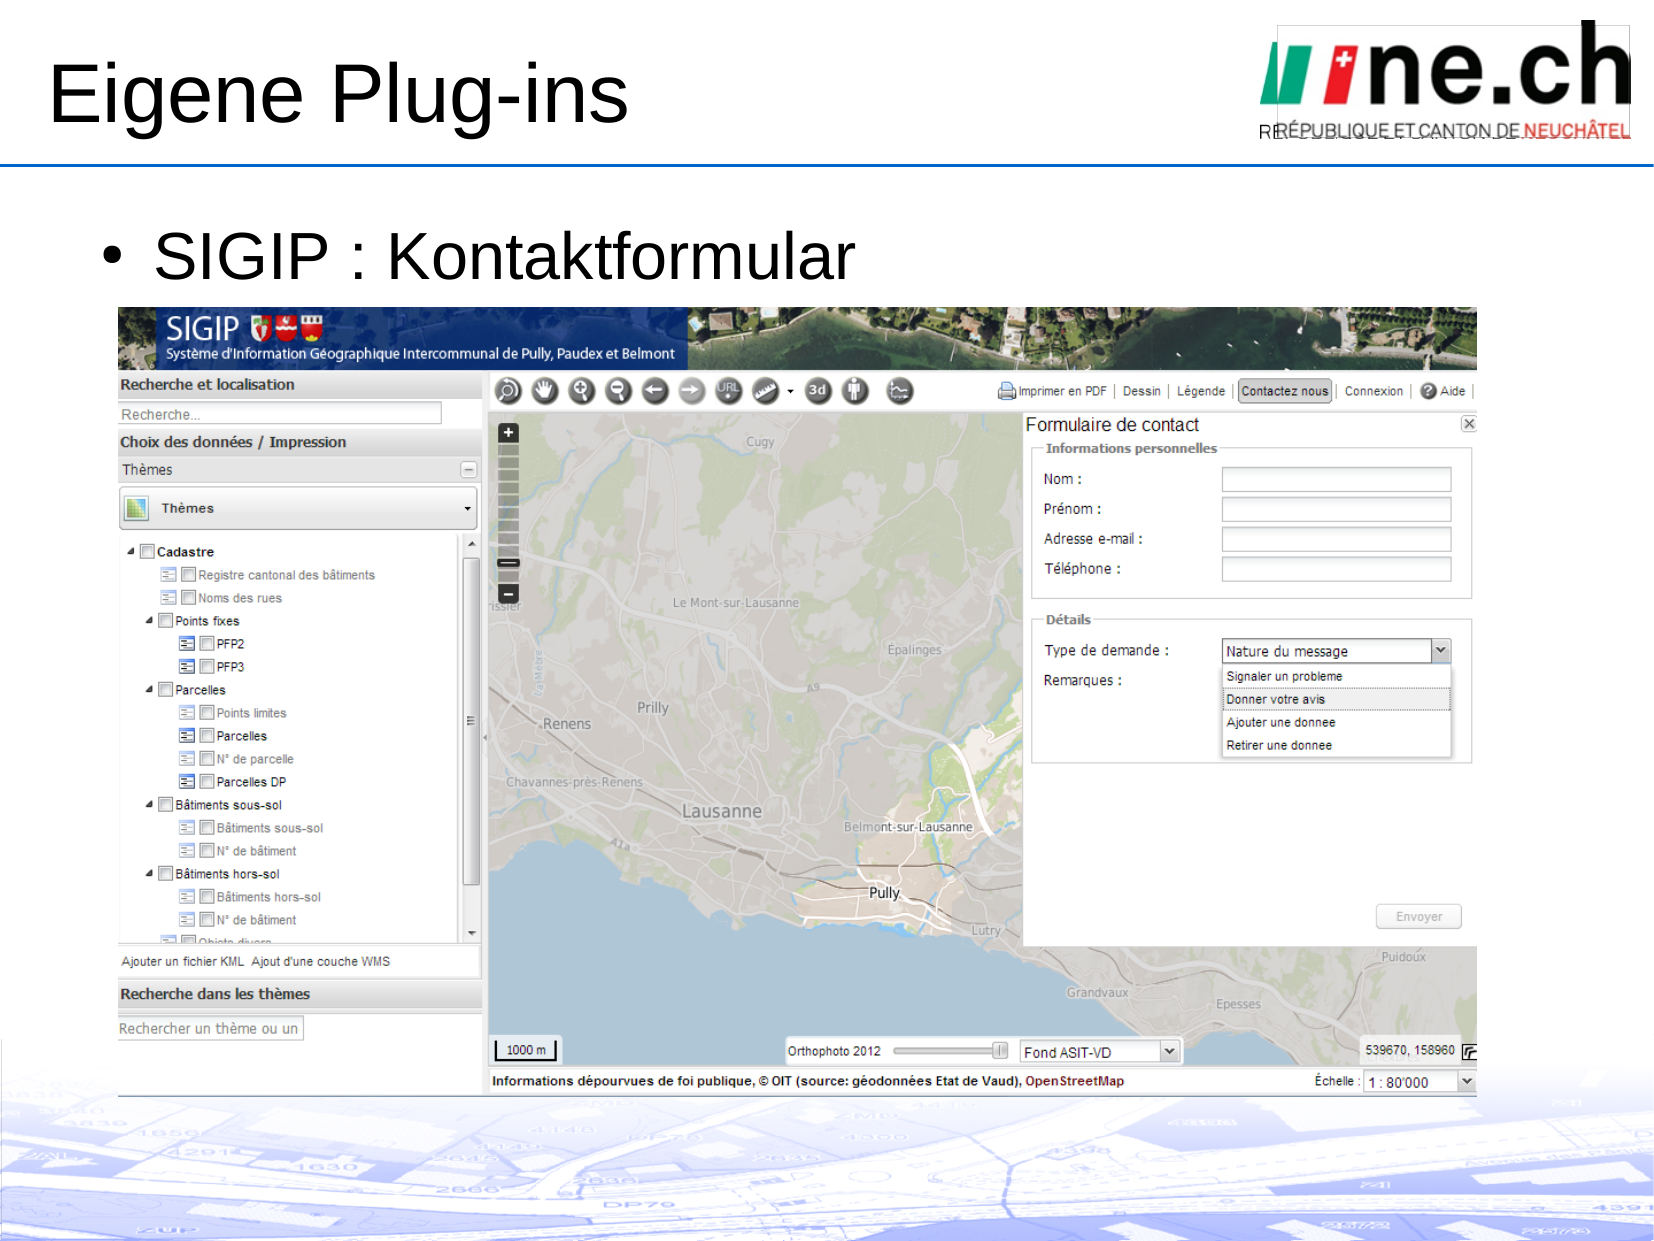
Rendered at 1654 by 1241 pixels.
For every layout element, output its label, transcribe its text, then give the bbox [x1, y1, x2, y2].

picture [0, 307, 1654, 1241]
picture [1536, 24, 1631, 139]
list SIGIP : Kontaktformular [82, 219, 1571, 939]
title Eigene Plug-ins [47, 0, 1536, 198]
